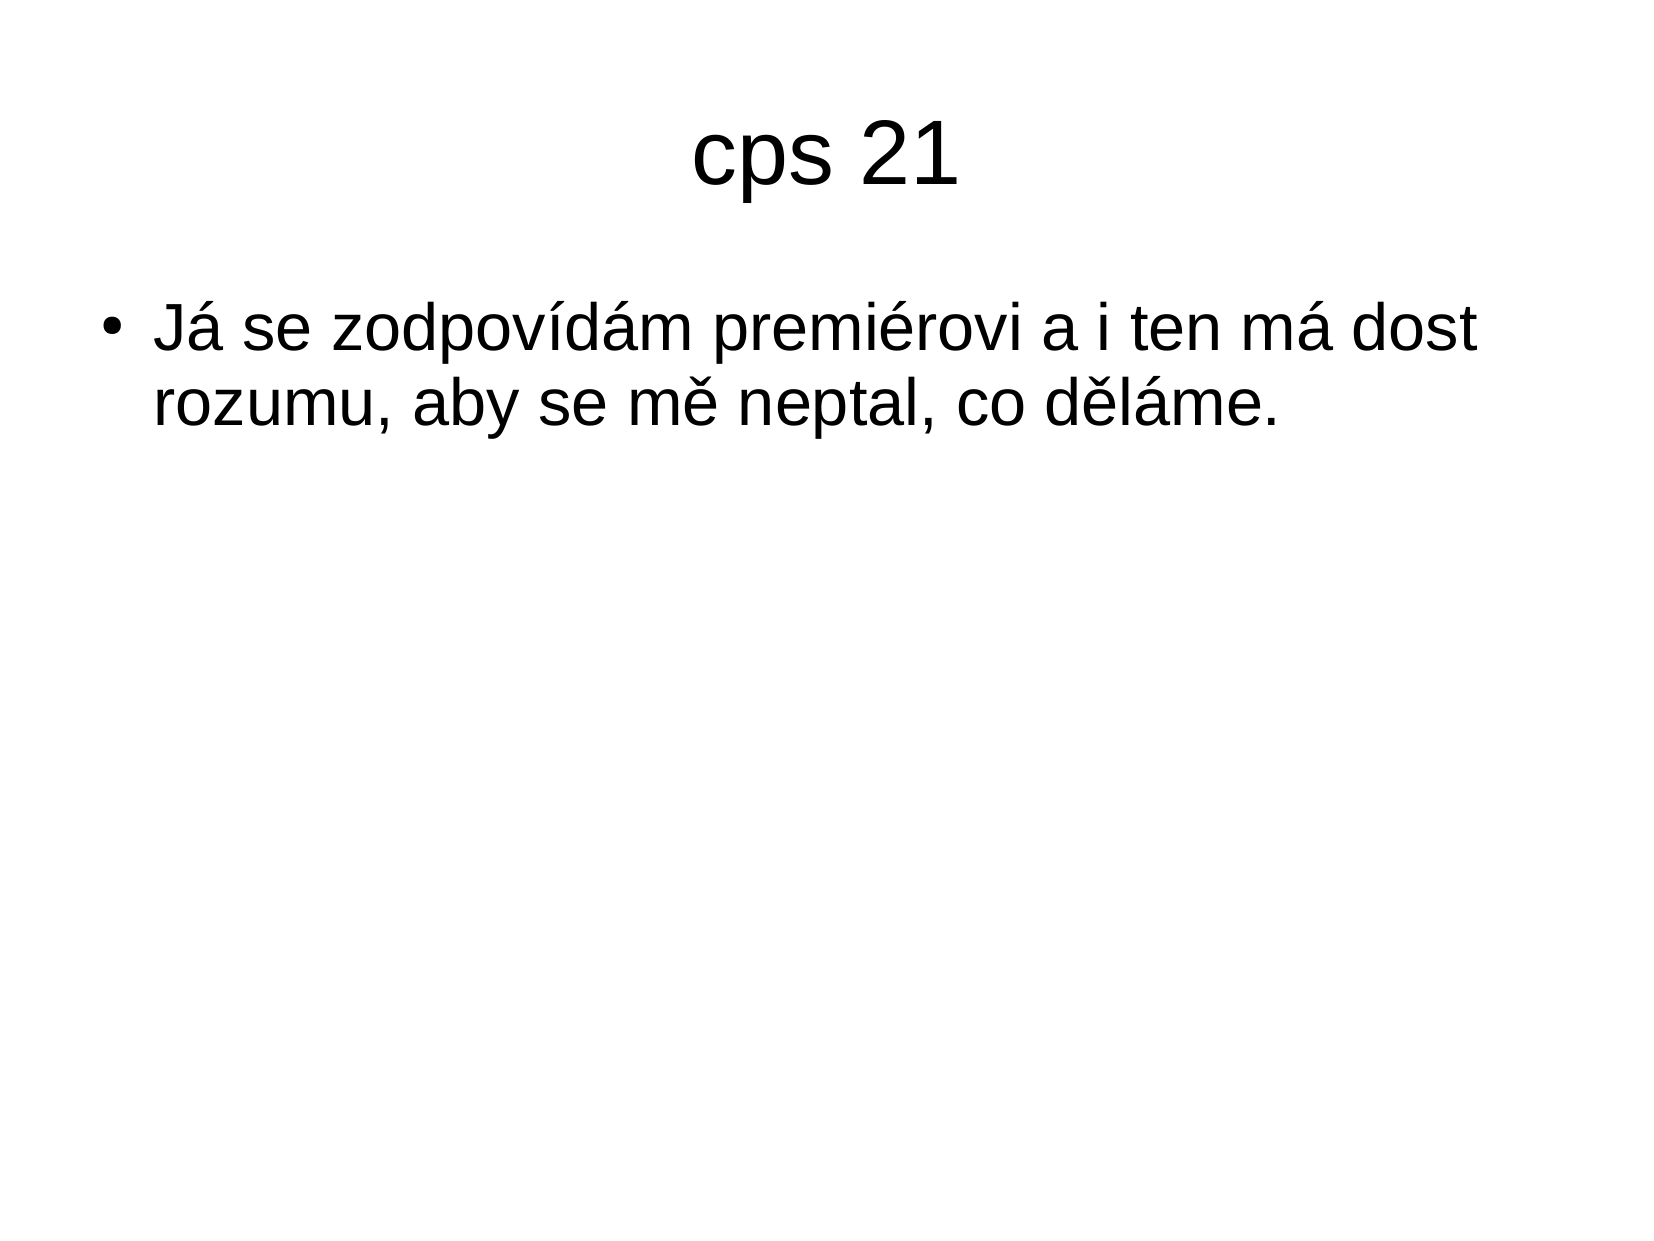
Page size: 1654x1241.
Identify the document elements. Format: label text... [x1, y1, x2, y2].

list Já se zodpovídám premiérovi a i ten má dost rozumu, aby se mě neptal, co děláme. [82, 290, 1571, 1010]
title cps 21 [82, 49, 1571, 257]
